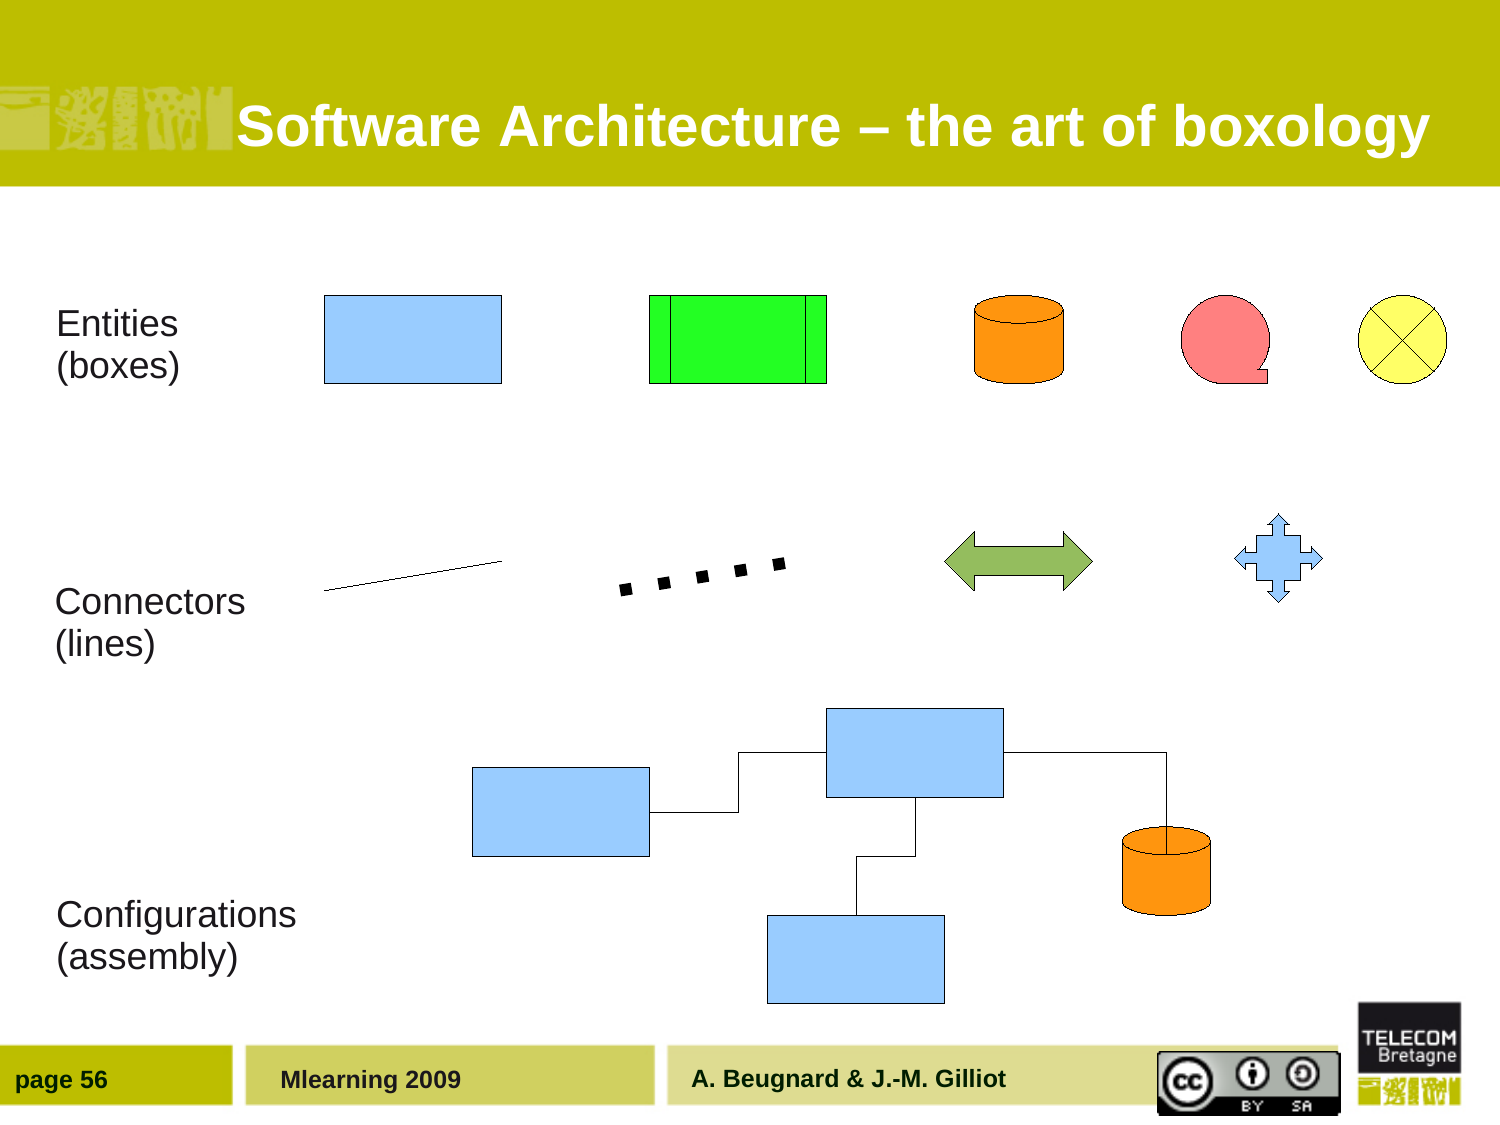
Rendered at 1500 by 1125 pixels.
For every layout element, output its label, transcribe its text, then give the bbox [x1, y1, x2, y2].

text_box Configurations (assembly) [41, 885, 312, 985]
text_box [826, 708, 1004, 798]
text_box [767, 915, 945, 1004]
text_box [650, 295, 827, 384]
picture [0, 0, 1500, 1125]
text_box [1122, 826, 1211, 916]
text_box [1234, 513, 1323, 603]
text_box [324, 295, 502, 384]
text_box [472, 767, 650, 857]
text_box Connectors (lines) [39, 572, 261, 672]
text_box [1358, 295, 1447, 384]
text_box [1181, 295, 1270, 384]
text_box [944, 531, 1093, 591]
title Software Architecture – the art of boxology [236, 44, 1477, 207]
text_box Entities (boxes) [41, 294, 196, 394]
text_box [974, 295, 1064, 384]
